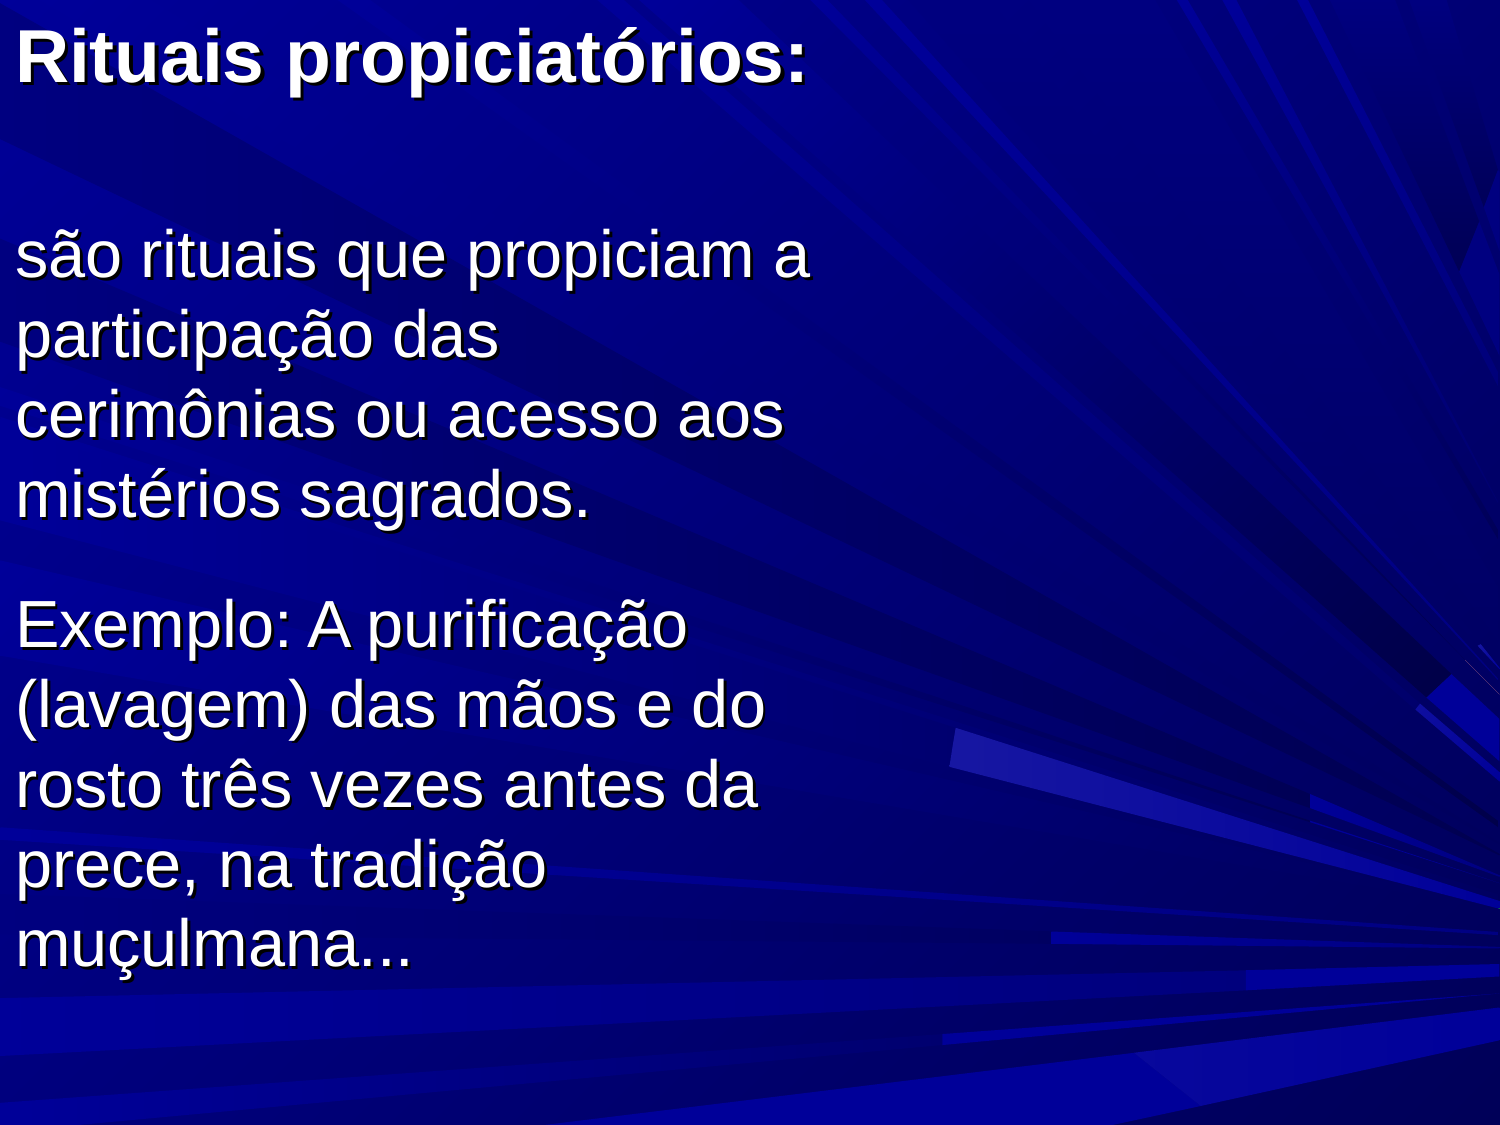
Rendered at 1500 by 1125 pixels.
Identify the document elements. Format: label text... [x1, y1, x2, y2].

text_box Rituais propiciatórios: são rituais que propiciam a participação das cerimônias ou acesso aos mistérios sagrados. Exemplo: A purificação (lavagem) das mãos e do rosto três vezes antes da prece, na tradição muçulmana... [0, 0, 832, 1125]
